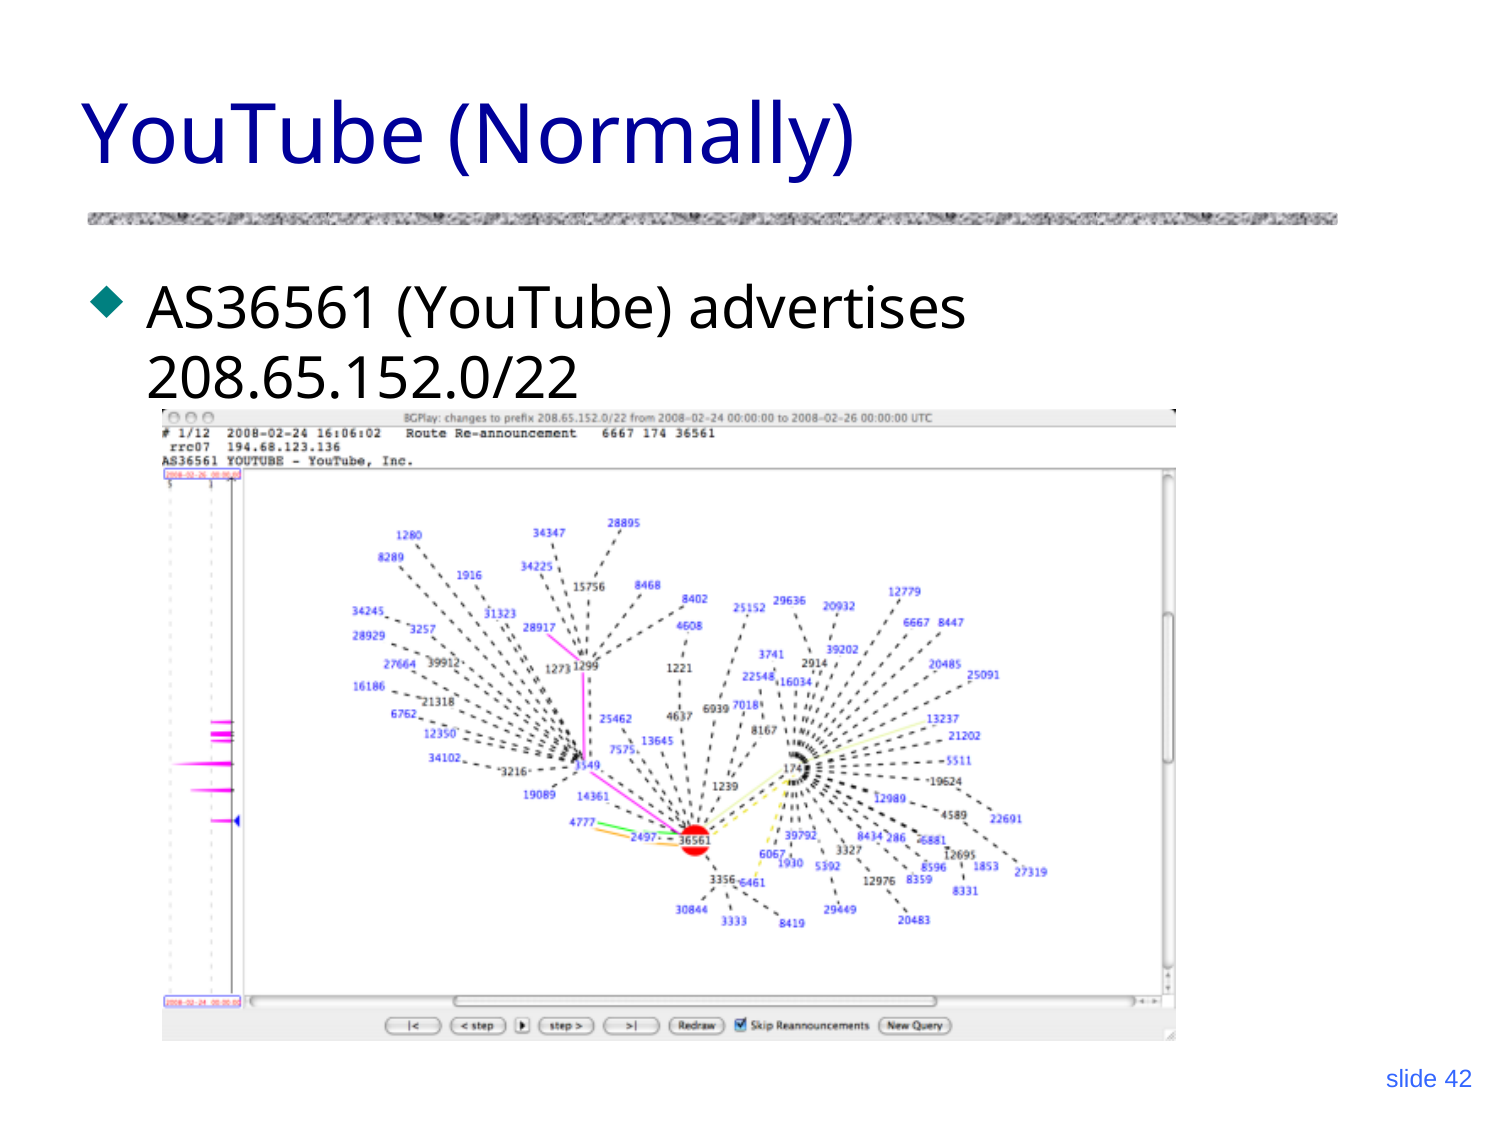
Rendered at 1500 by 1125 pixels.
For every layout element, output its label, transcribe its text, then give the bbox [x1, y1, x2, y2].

list AS36561 (YouTube) advertises 208.65.152.0/22 [74, 262, 1417, 994]
text_box slide <number> [1174, 1025, 1488, 1101]
picture [87, 212, 1338, 226]
picture [162, 409, 1176, 1041]
title YouTube (Normally) [66, 37, 1425, 188]
